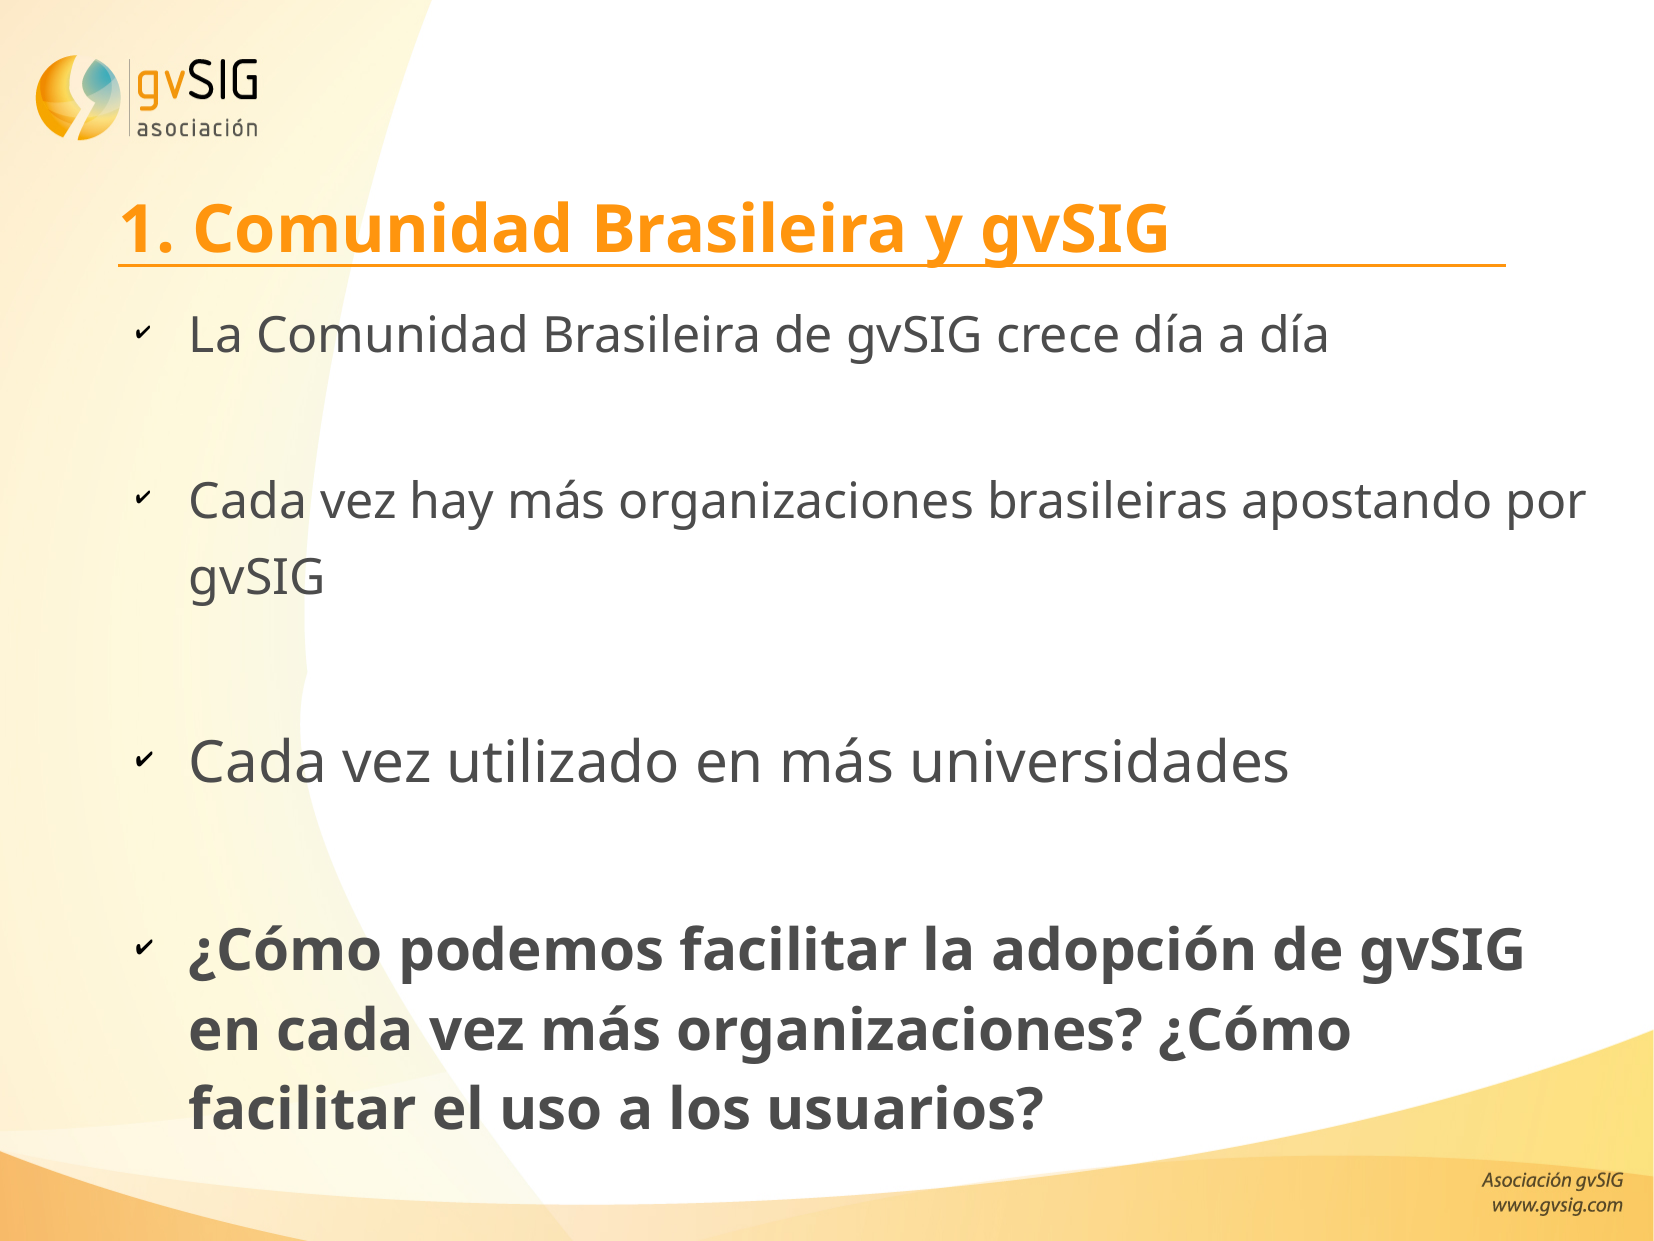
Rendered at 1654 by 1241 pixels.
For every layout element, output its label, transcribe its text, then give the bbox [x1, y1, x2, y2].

title 1. Comunidad Brasileira y gvSIG [118, 177, 1607, 276]
list La Comunidad Brasileira de gvSIG crece día a día Cada vez hay más organizaciones brasileiras apostando por gvSIG Cada vez utilizado en más universidades ¿Cómo podemos facilitar la adopción de gvSIG en cada vez más organizaciones? ¿Cómo facilitar el uso a los usuarios? [118, 298, 1595, 1171]
picture [0, 0, 1654, 1241]
